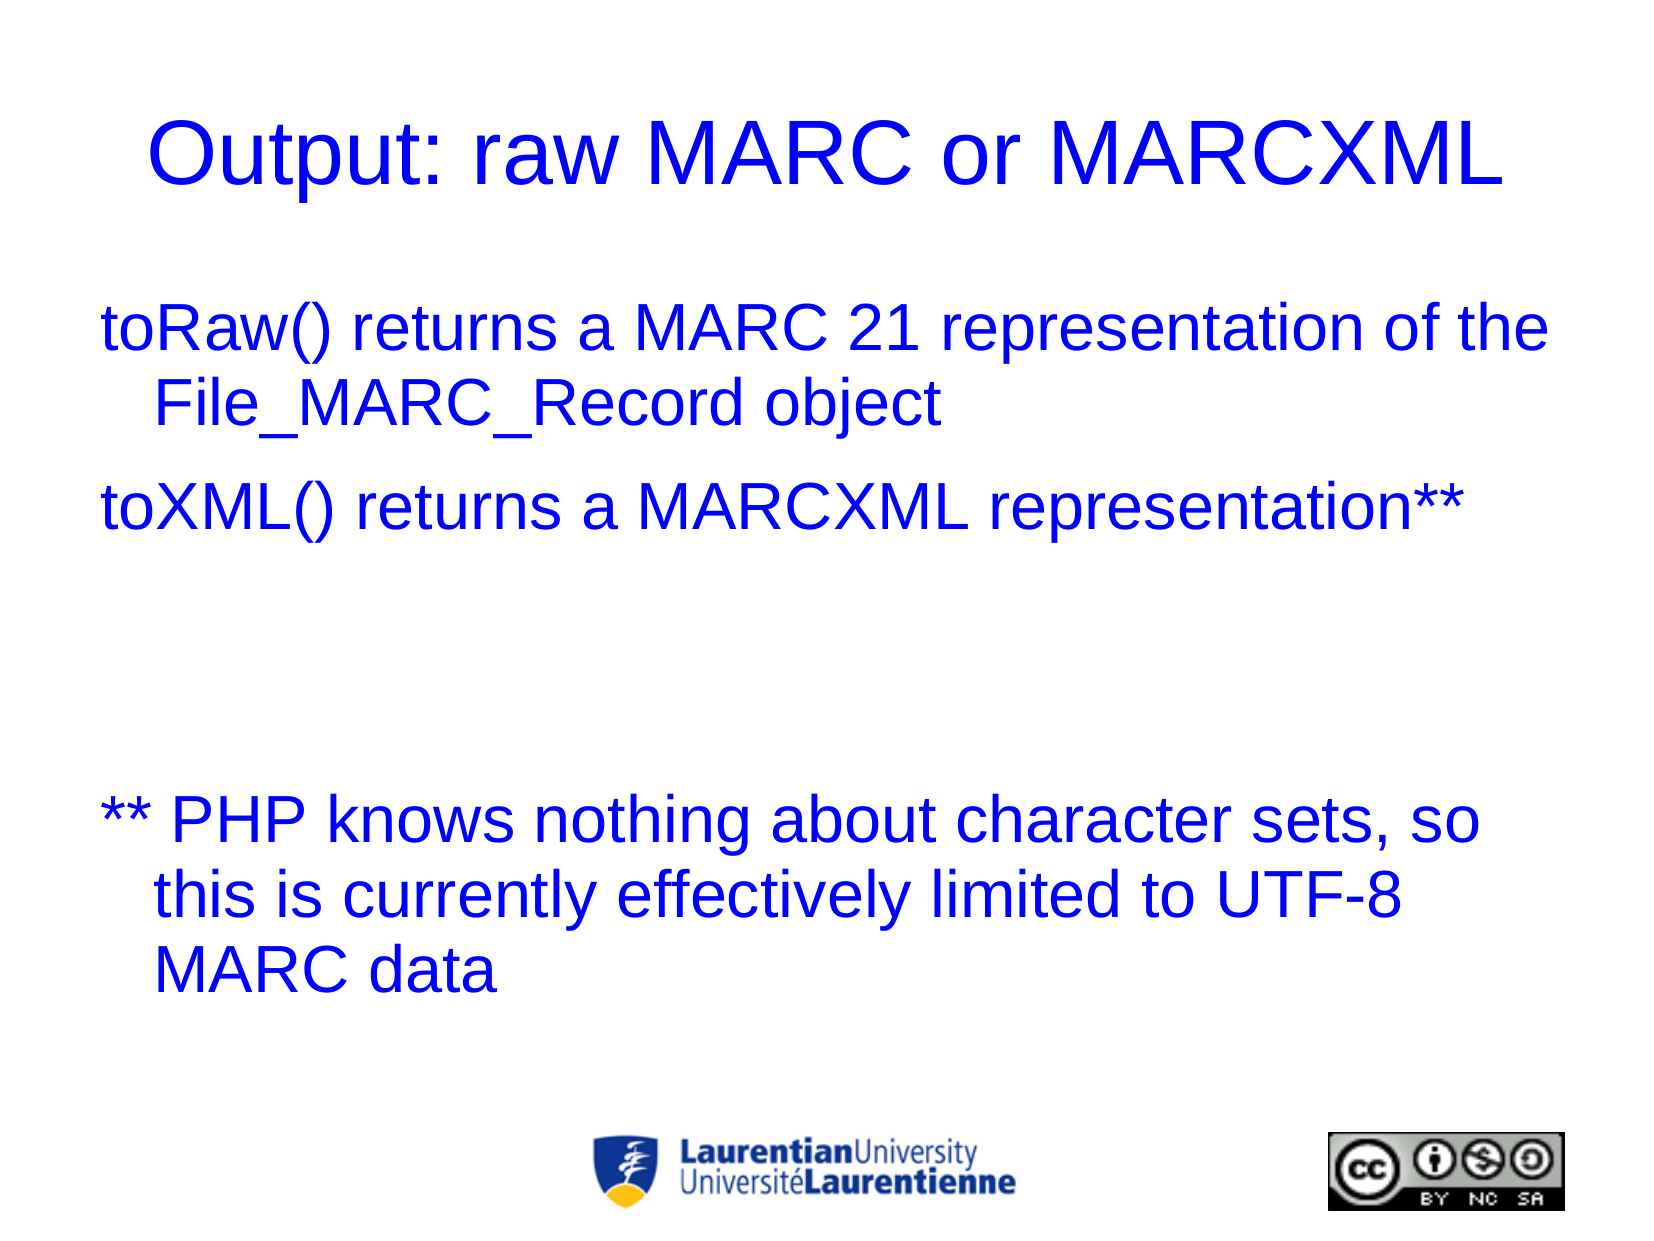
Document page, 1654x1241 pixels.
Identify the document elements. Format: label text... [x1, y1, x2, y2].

picture [1328, 1132, 1565, 1211]
picture [562, 1109, 1047, 1240]
list toRaw() returns a MARC 21 representation of the File_MARC_Record object toXML() returns a MARCXML representation** ** PHP knows nothing about character sets, so this is currently effectively limited to UTF-8 MARC data [82, 290, 1571, 1109]
title Output: raw MARC or MARCXML [82, 49, 1571, 257]
